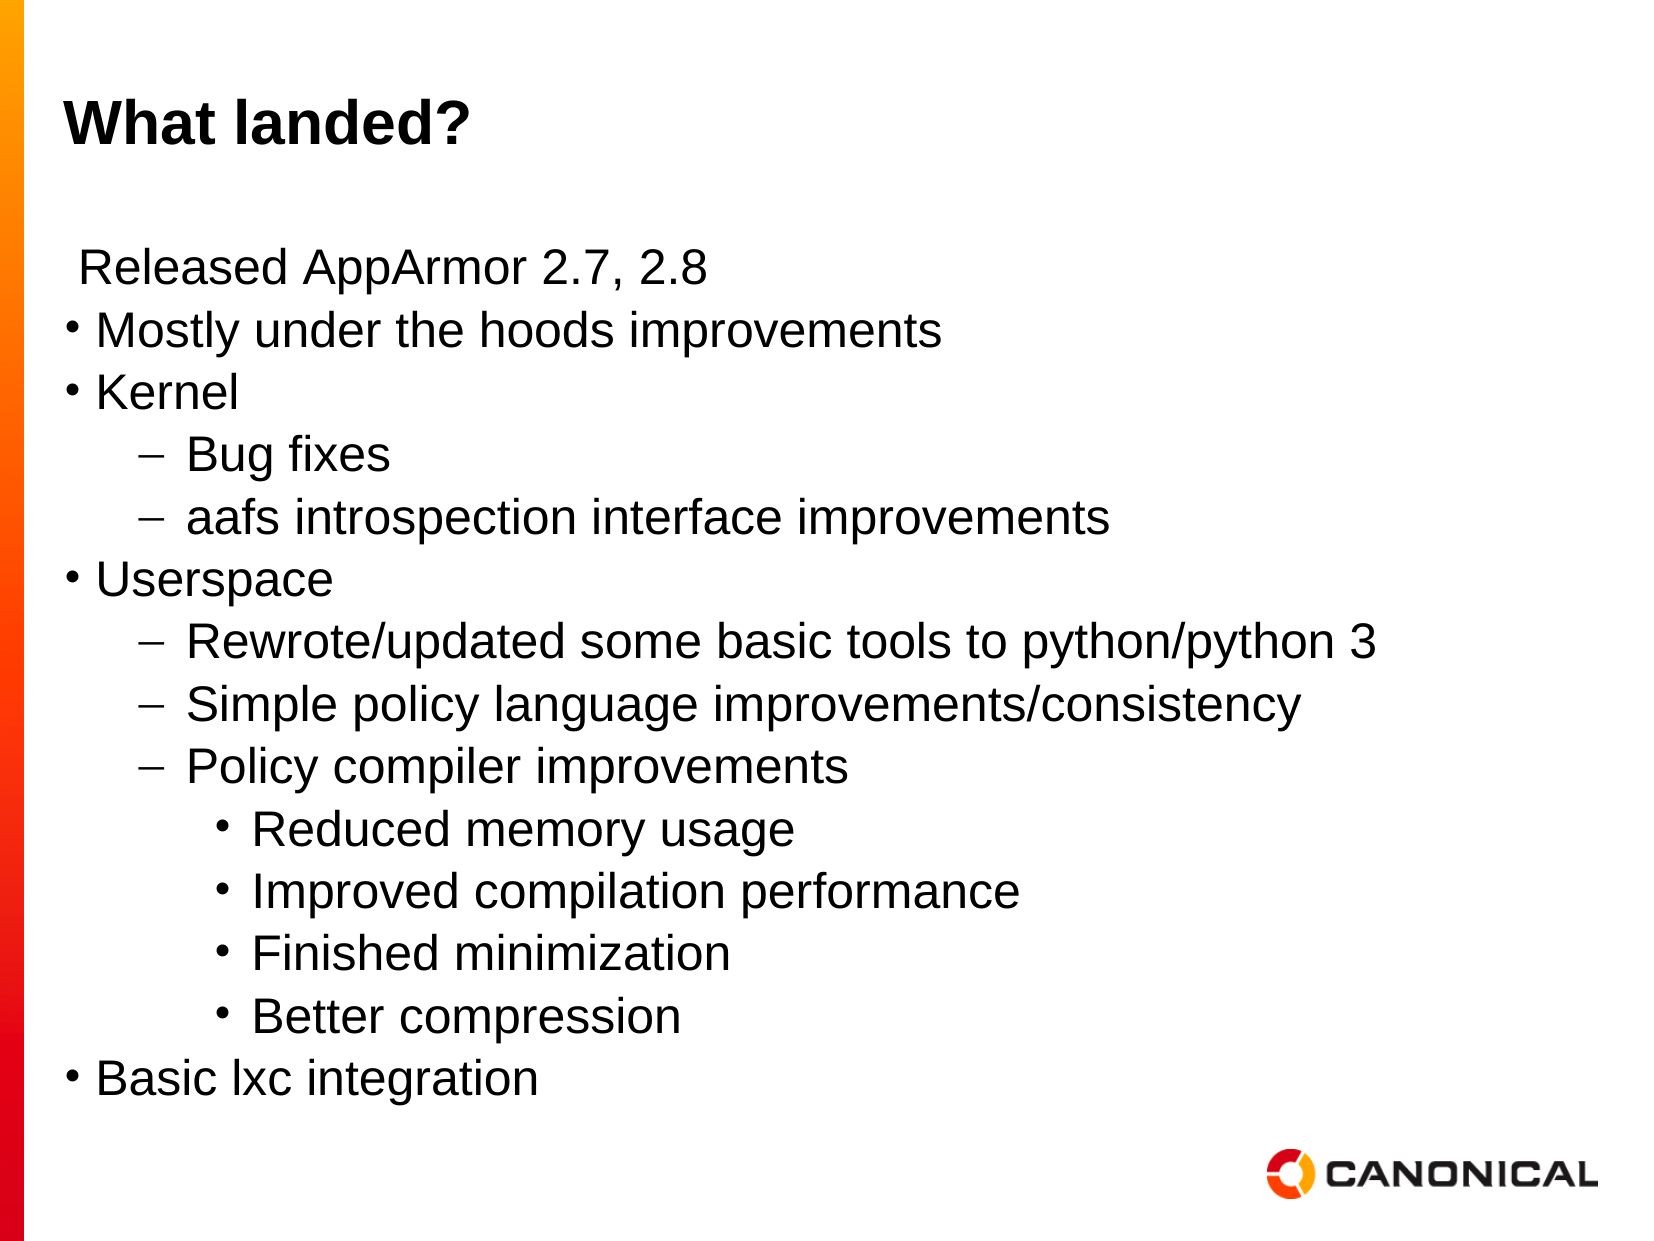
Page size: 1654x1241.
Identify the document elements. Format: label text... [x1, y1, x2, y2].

picture [1267, 1149, 1598, 1199]
text_box What landed? [64, 88, 1169, 175]
picture [0, 0, 24, 1241]
text_box Released AppArmor 2.7, 2.8 Mostly under the hoods improvements Kernel Bug fixes aafs introspection interface improvements Userspace Rewrote/updated some basic tools to python/python 3 Simple policy language improvements/consistency Policy compiler improvements Reduced memory usage Improved compilation performance Finished minimization Better compression Basic lxc integration [64, 232, 1591, 1104]
